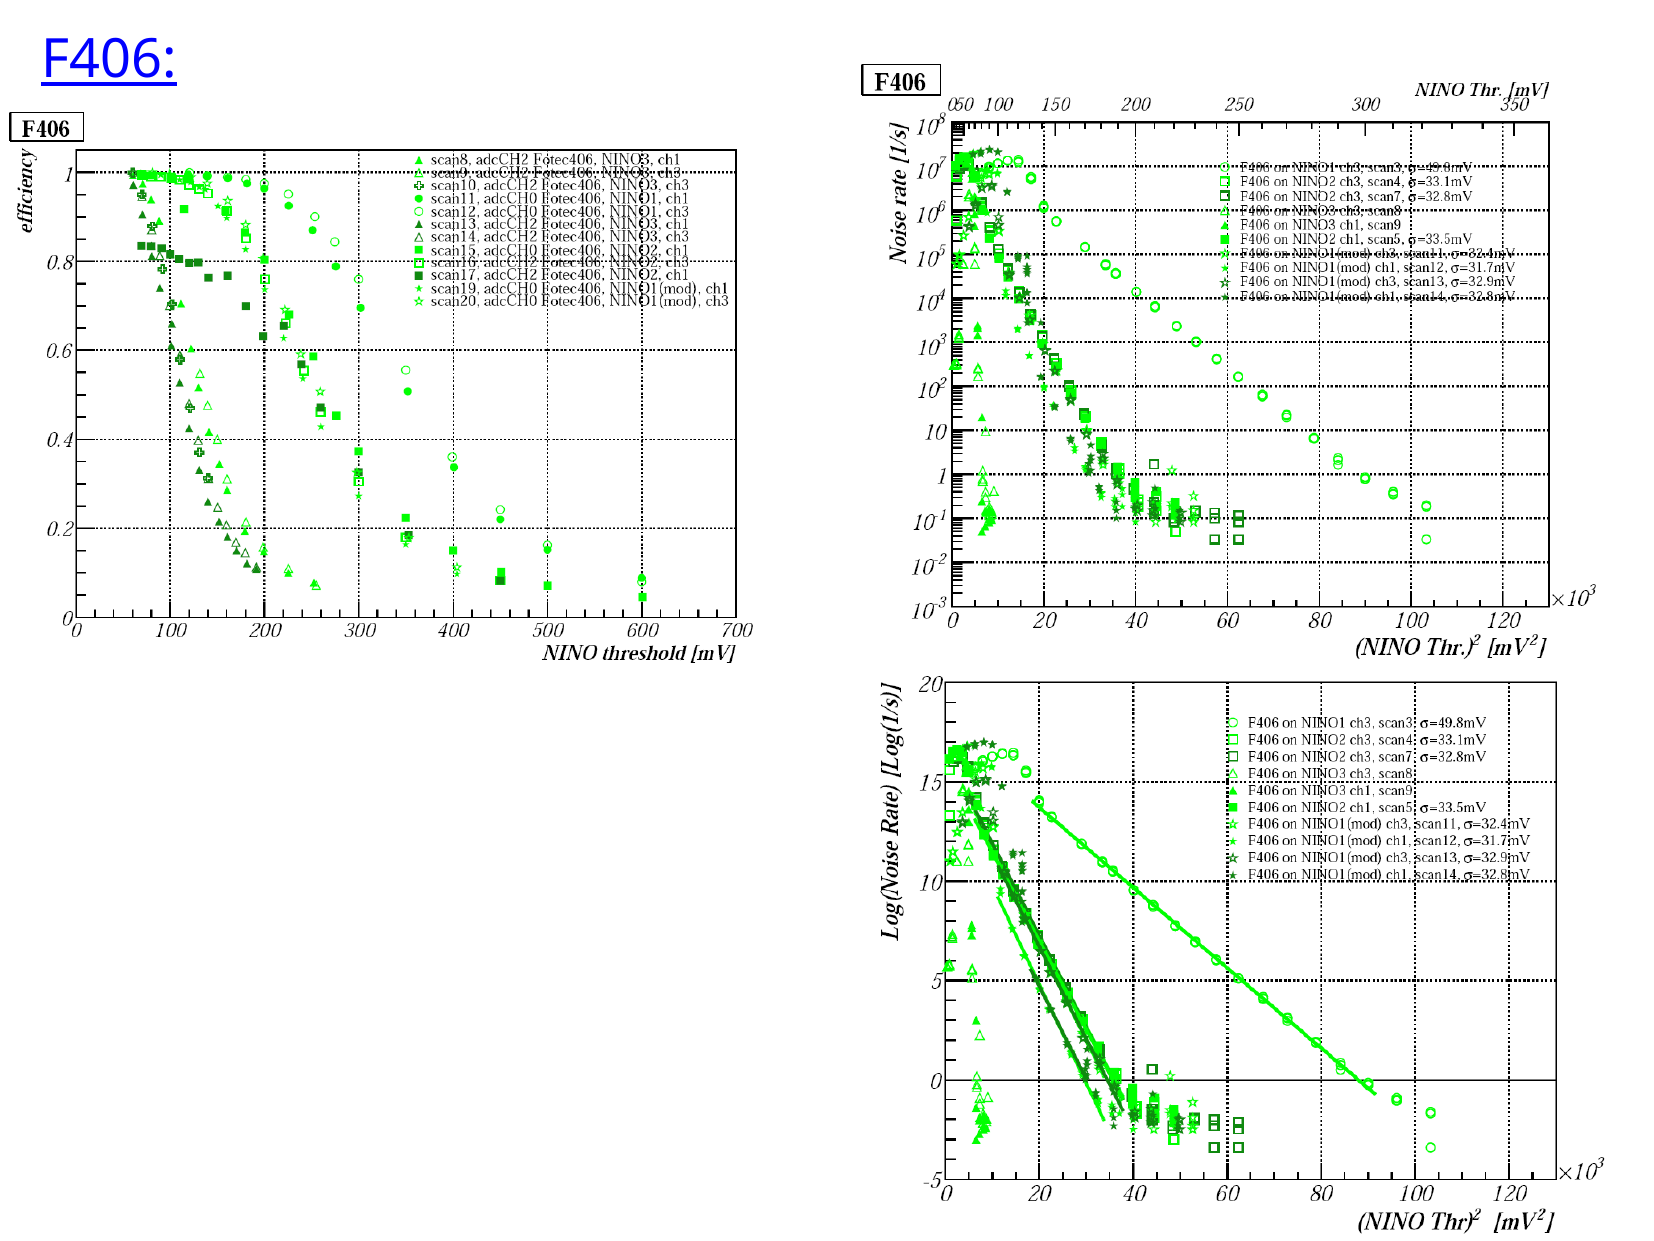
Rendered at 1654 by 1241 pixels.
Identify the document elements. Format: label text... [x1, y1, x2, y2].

title F406: [41, 0, 1088, 113]
picture [6, 110, 757, 667]
picture [862, 665, 1613, 1238]
picture [856, 61, 1607, 663]
